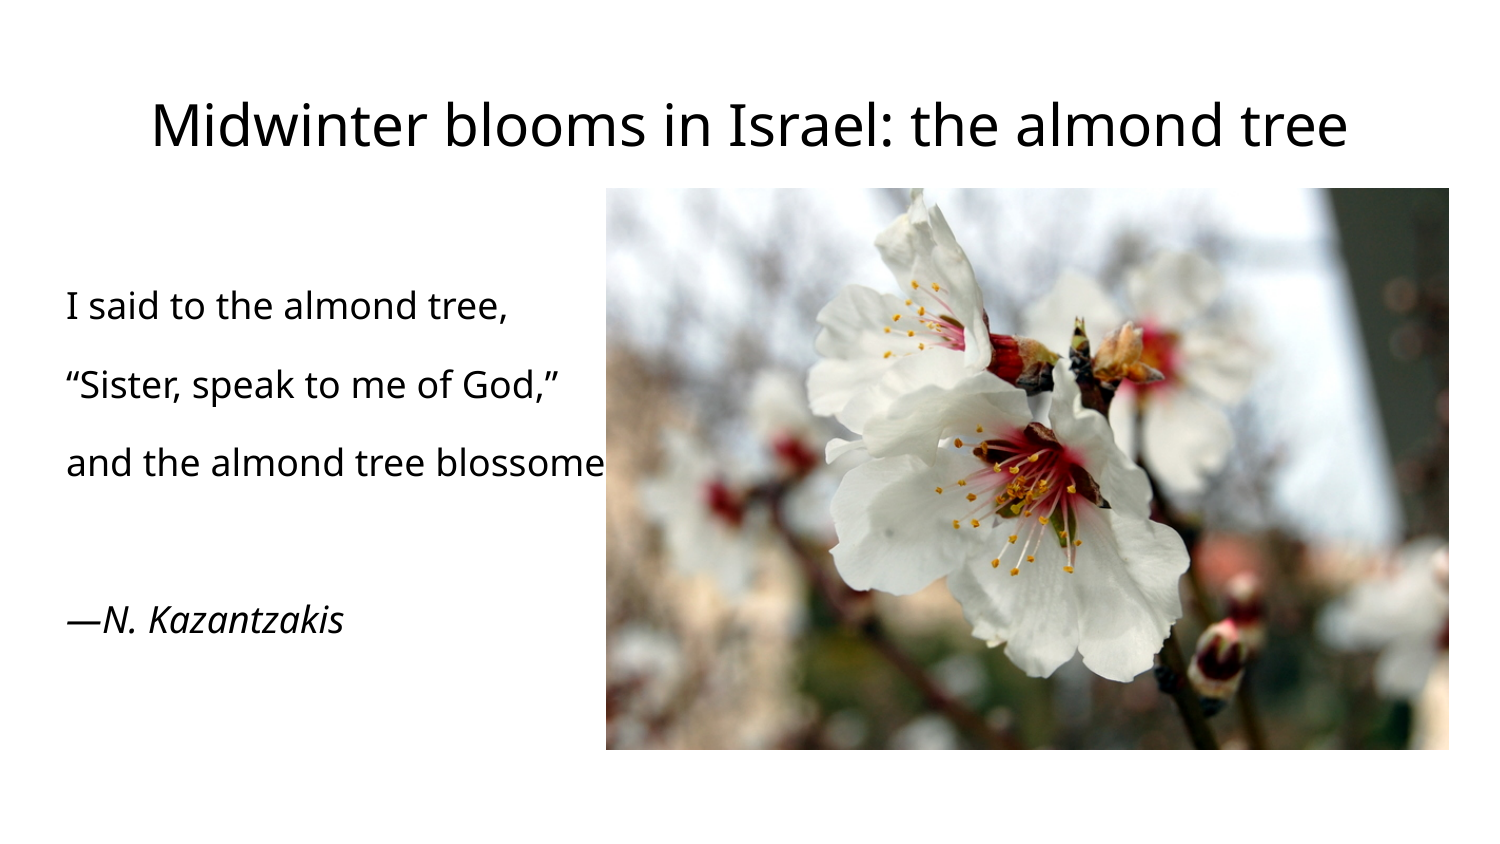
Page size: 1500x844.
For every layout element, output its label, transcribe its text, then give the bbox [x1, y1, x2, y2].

picture [606, 188, 1449, 750]
title Midwinter blooms in Israel: the almond tree [51, 72, 1449, 167]
list I said to the almond tree, “Sister, speak to me of God,” and the almond tree blossomed. —N. Kazantzakis [51, 189, 606, 750]
